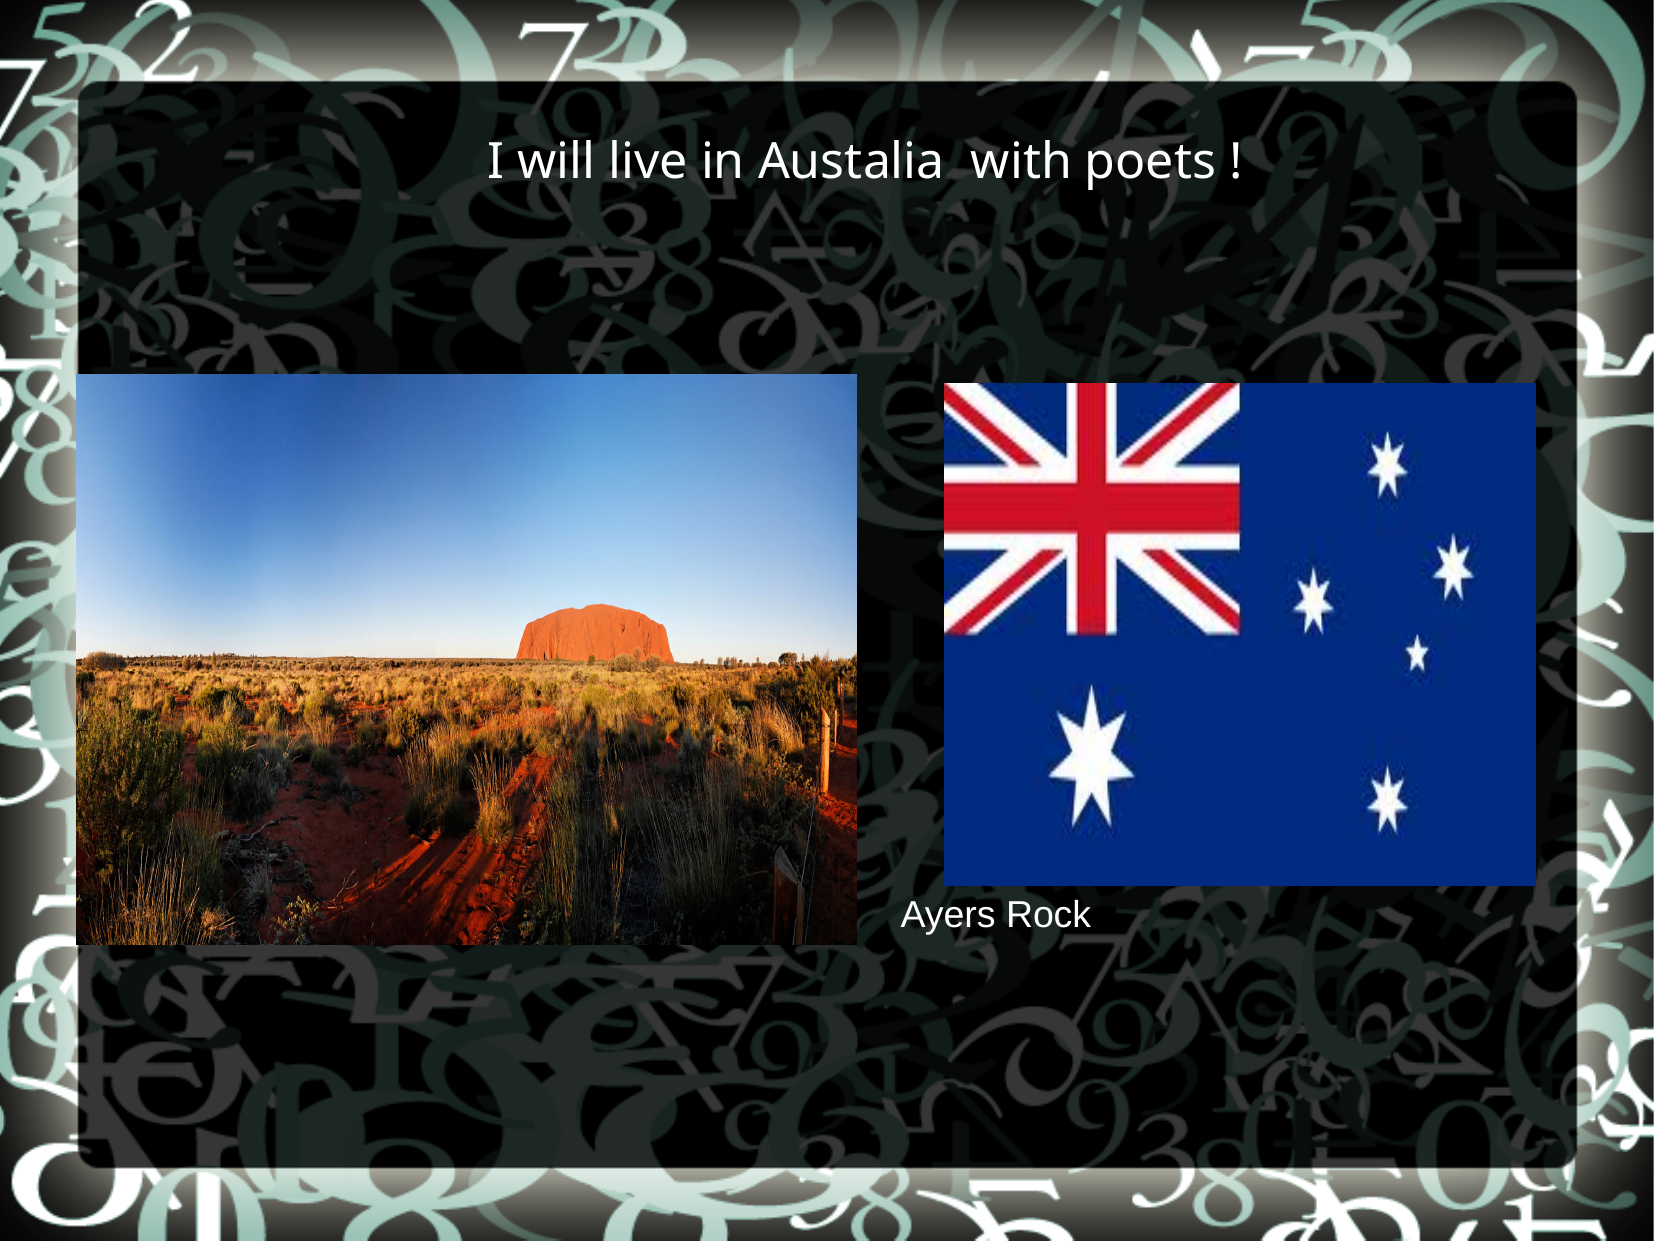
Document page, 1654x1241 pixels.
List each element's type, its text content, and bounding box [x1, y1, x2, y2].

text_box Ayers Rock [885, 885, 1106, 943]
text_box I will live in Austalia with poets ! [472, 118, 1413, 204]
picture [0, 0, 1654, 1241]
